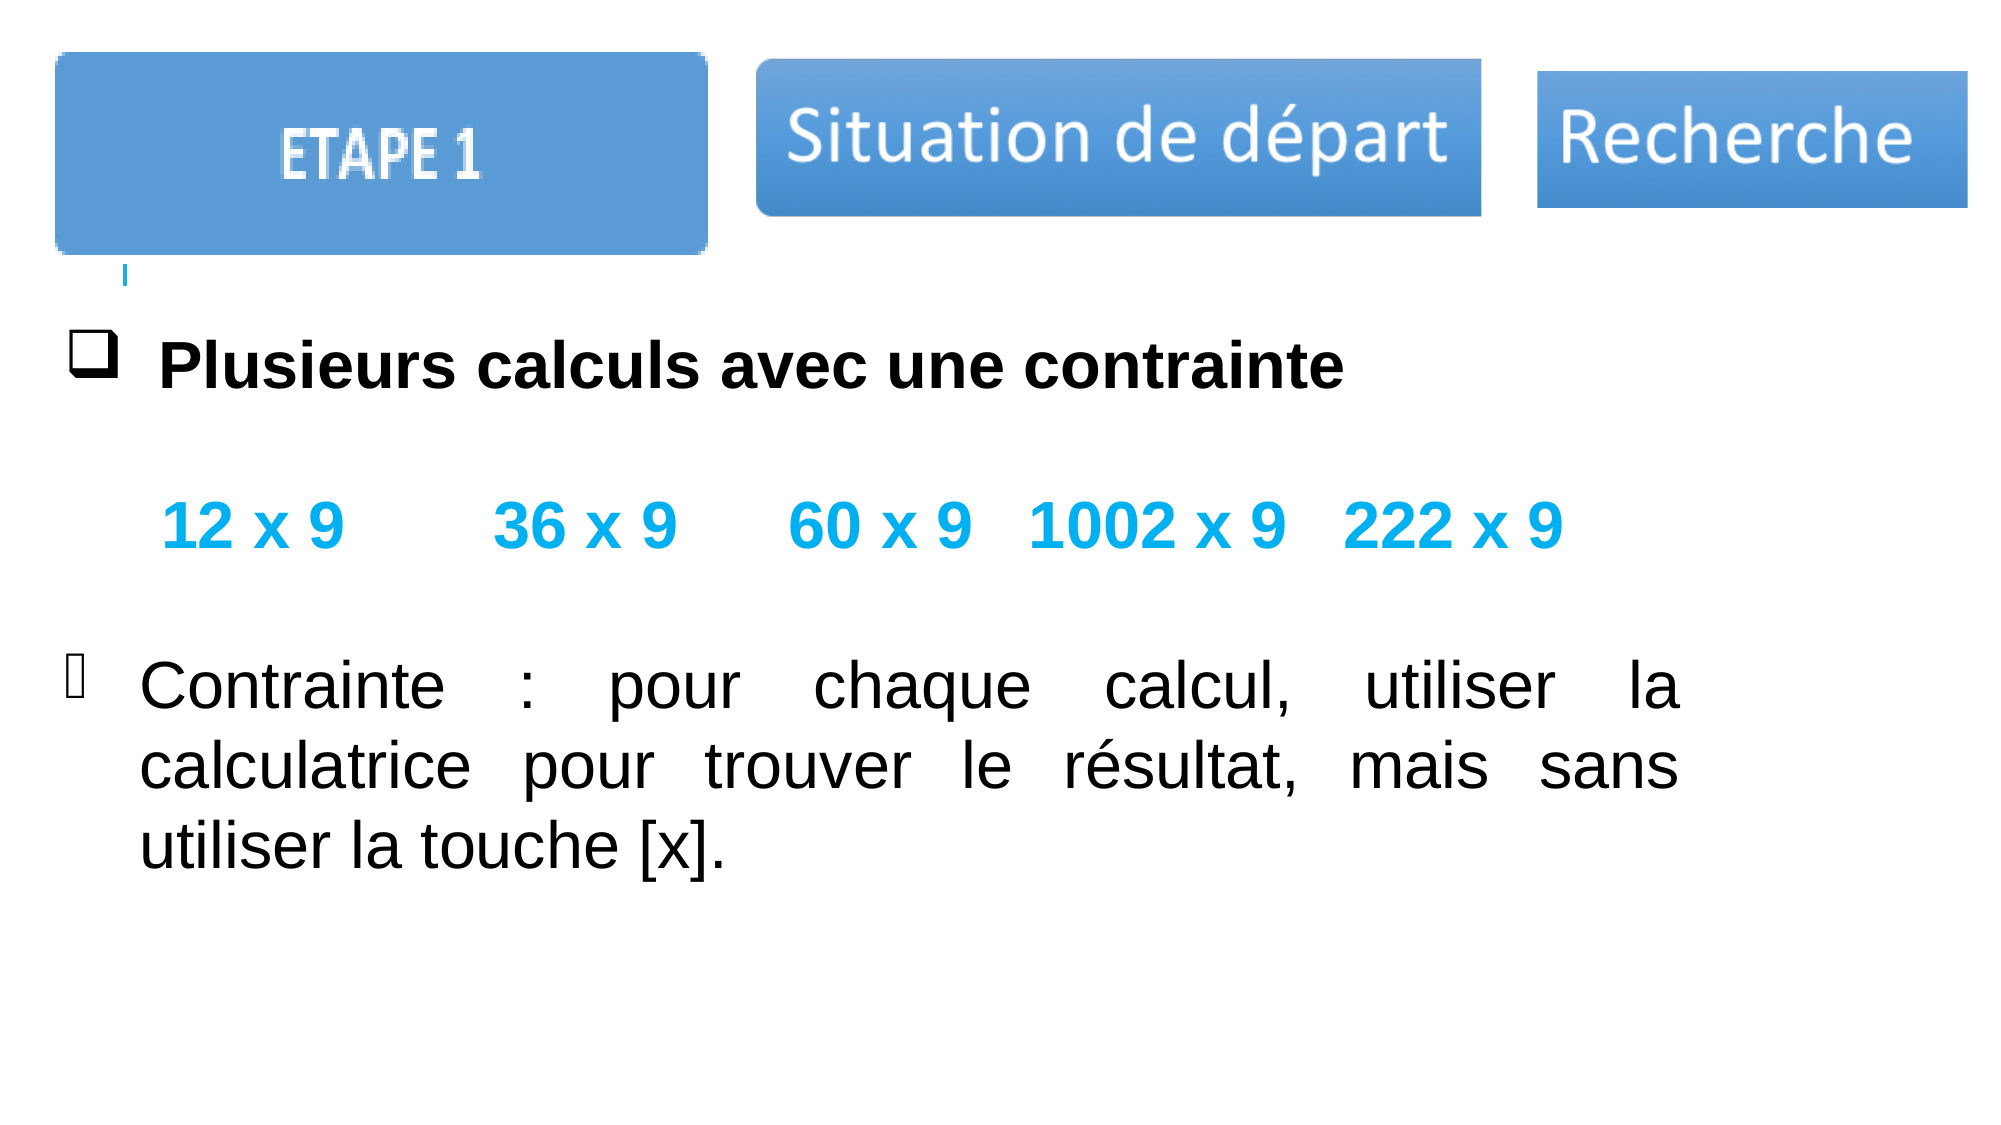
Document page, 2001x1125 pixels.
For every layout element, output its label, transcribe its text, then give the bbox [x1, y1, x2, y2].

picture [49, 0, 1482, 280]
text_box Plusieurs calculs avec une contrainte 12 x 9 36 x 9 60 x 9 1002 x 9 222 x 9 Contrainte : pour chaque calcul, utiliser la calculatrice pour trouver le résultat, mais sans utiliser la touche [x]. [49, 314, 1697, 890]
picture [1537, 71, 1968, 208]
